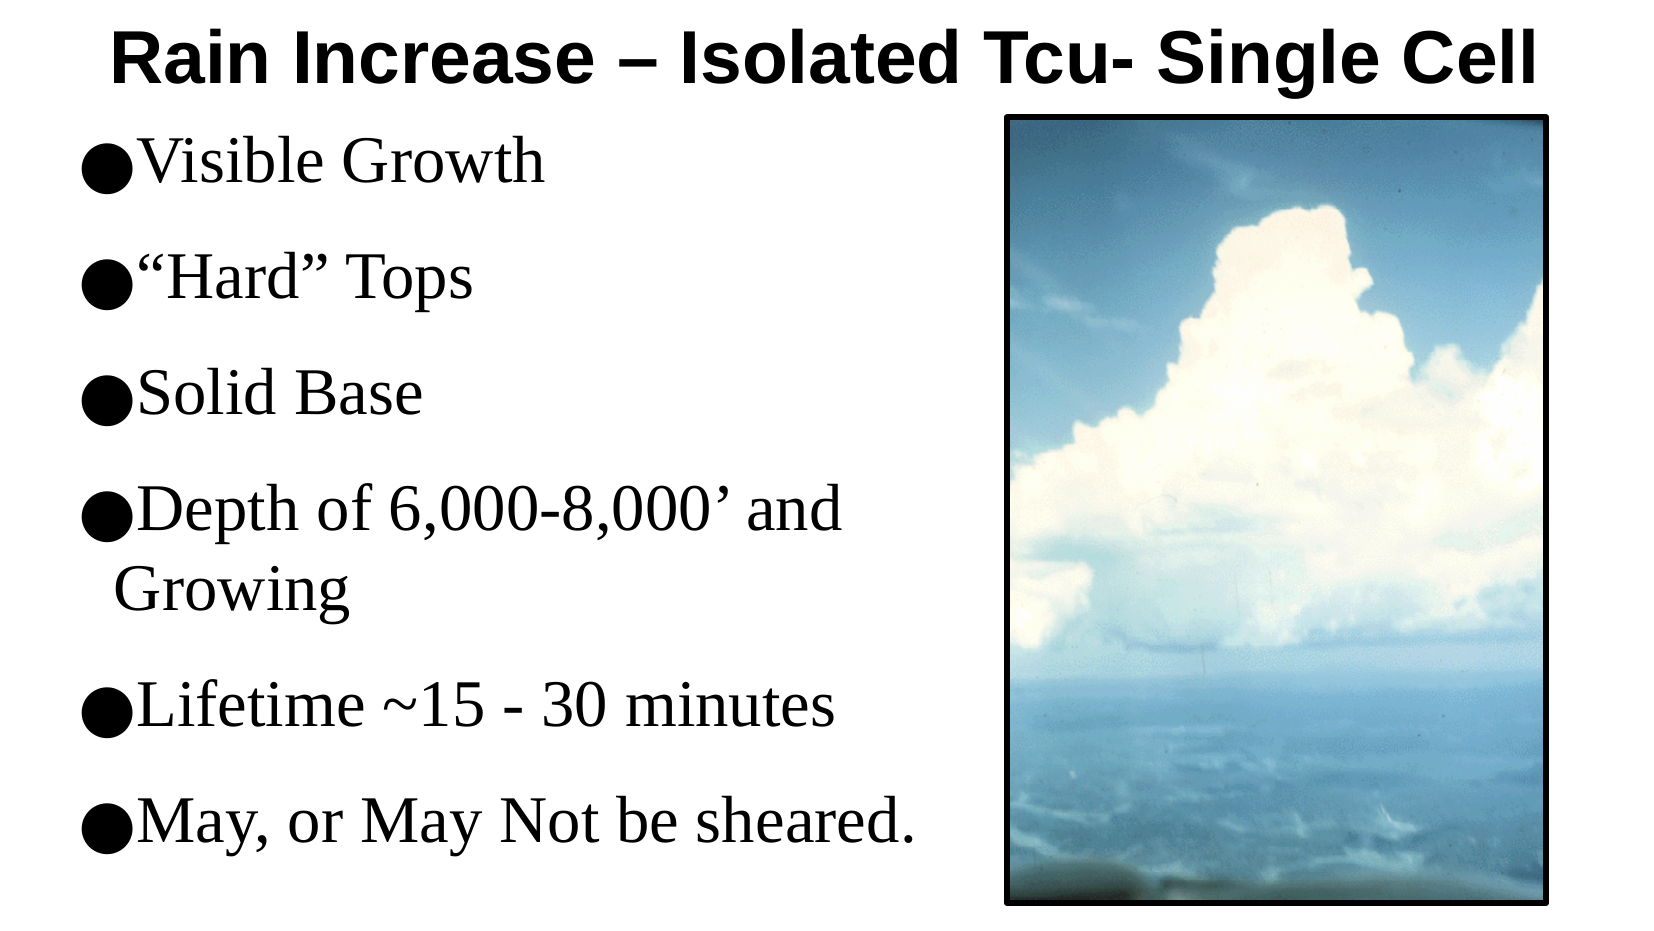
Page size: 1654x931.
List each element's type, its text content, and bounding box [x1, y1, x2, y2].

picture [1009, 120, 1544, 900]
text_box Visible Growth “Hard” Tops Solid Base Depth of 6,000-8,000’ and Growing Lifetime ~15 - 30 minutes May, or May Not be sheared. [29, 108, 967, 864]
text_box Rain Increase – Isolated Tcu- Single Cell [0, 0, 1654, 107]
